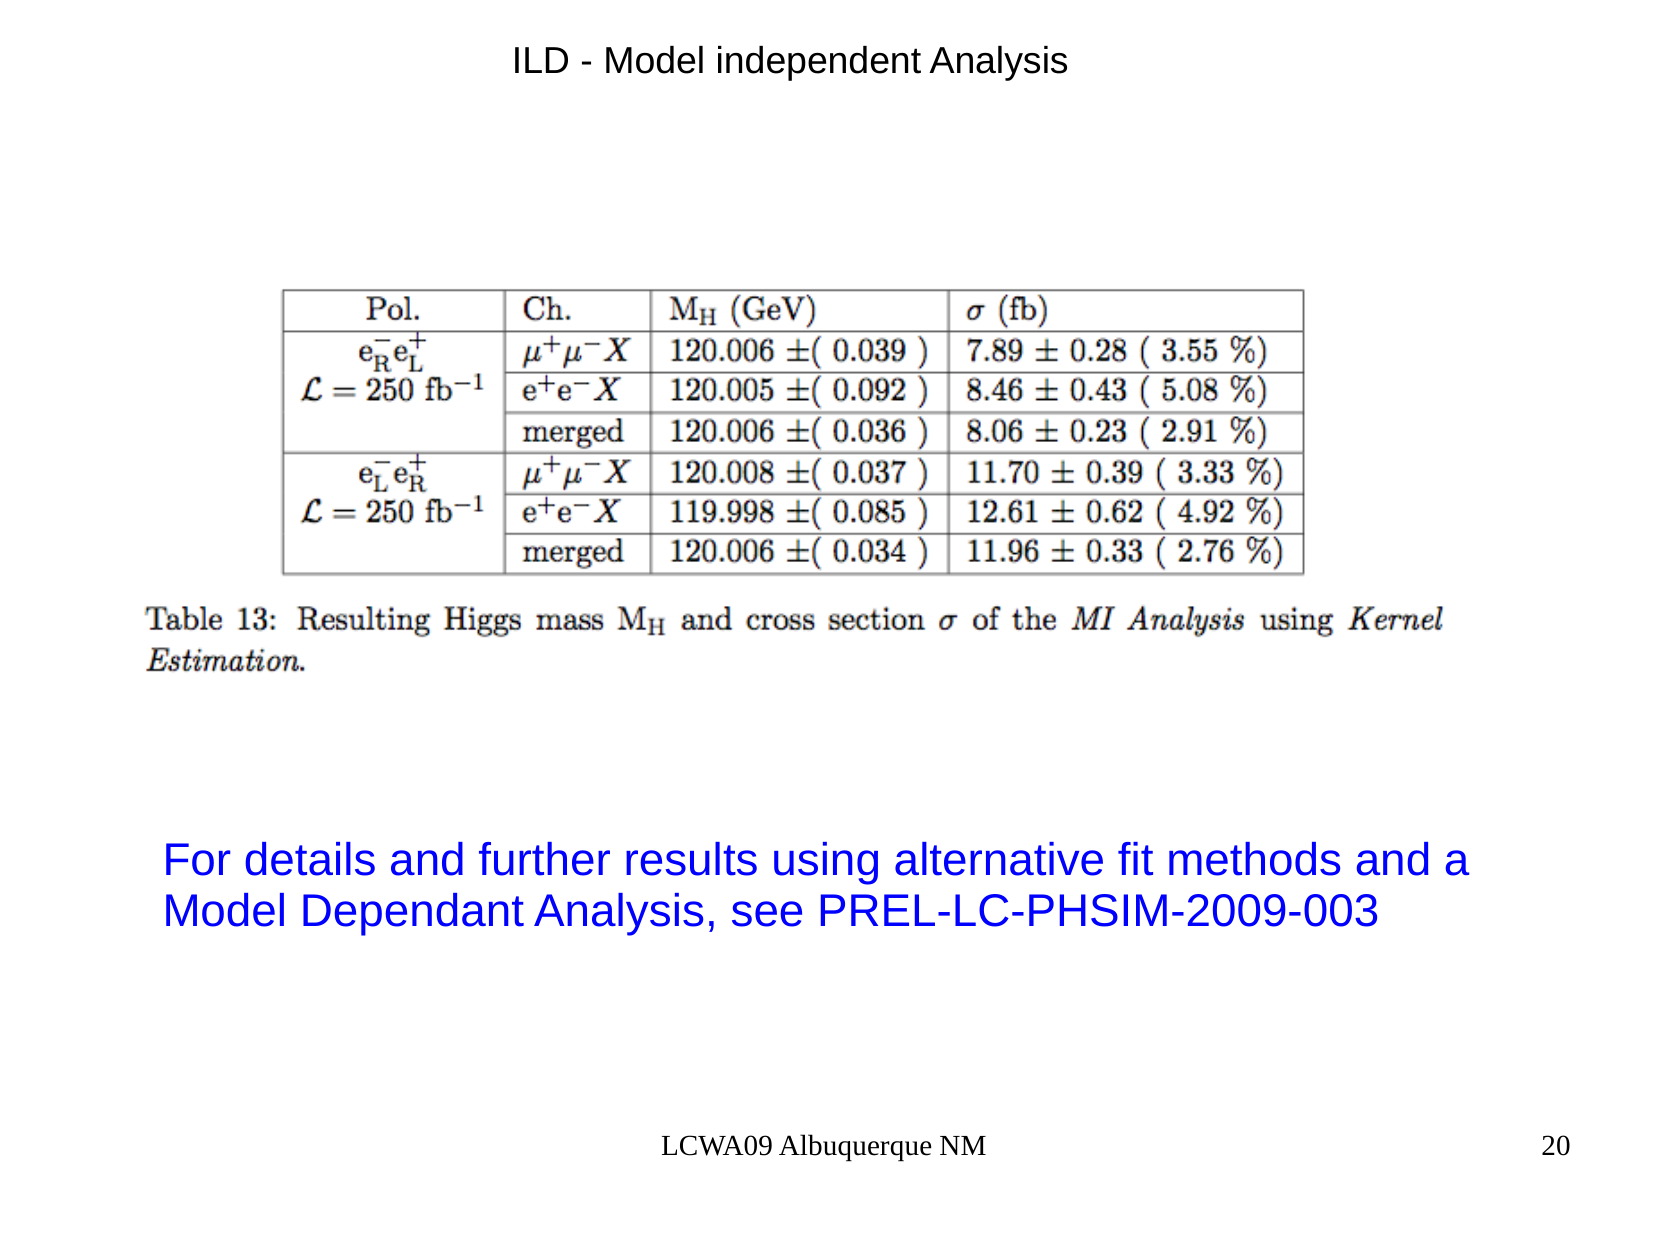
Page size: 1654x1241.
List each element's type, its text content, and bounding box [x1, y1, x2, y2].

text_box ILD - Model independent Analysis [497, 31, 1097, 89]
picture [129, 141, 1482, 691]
text_box For details and further results using alternative fit methods and a Model Dependant Analysis, see PREL-LC-PHSIM-2009-003 [147, 826, 1470, 945]
